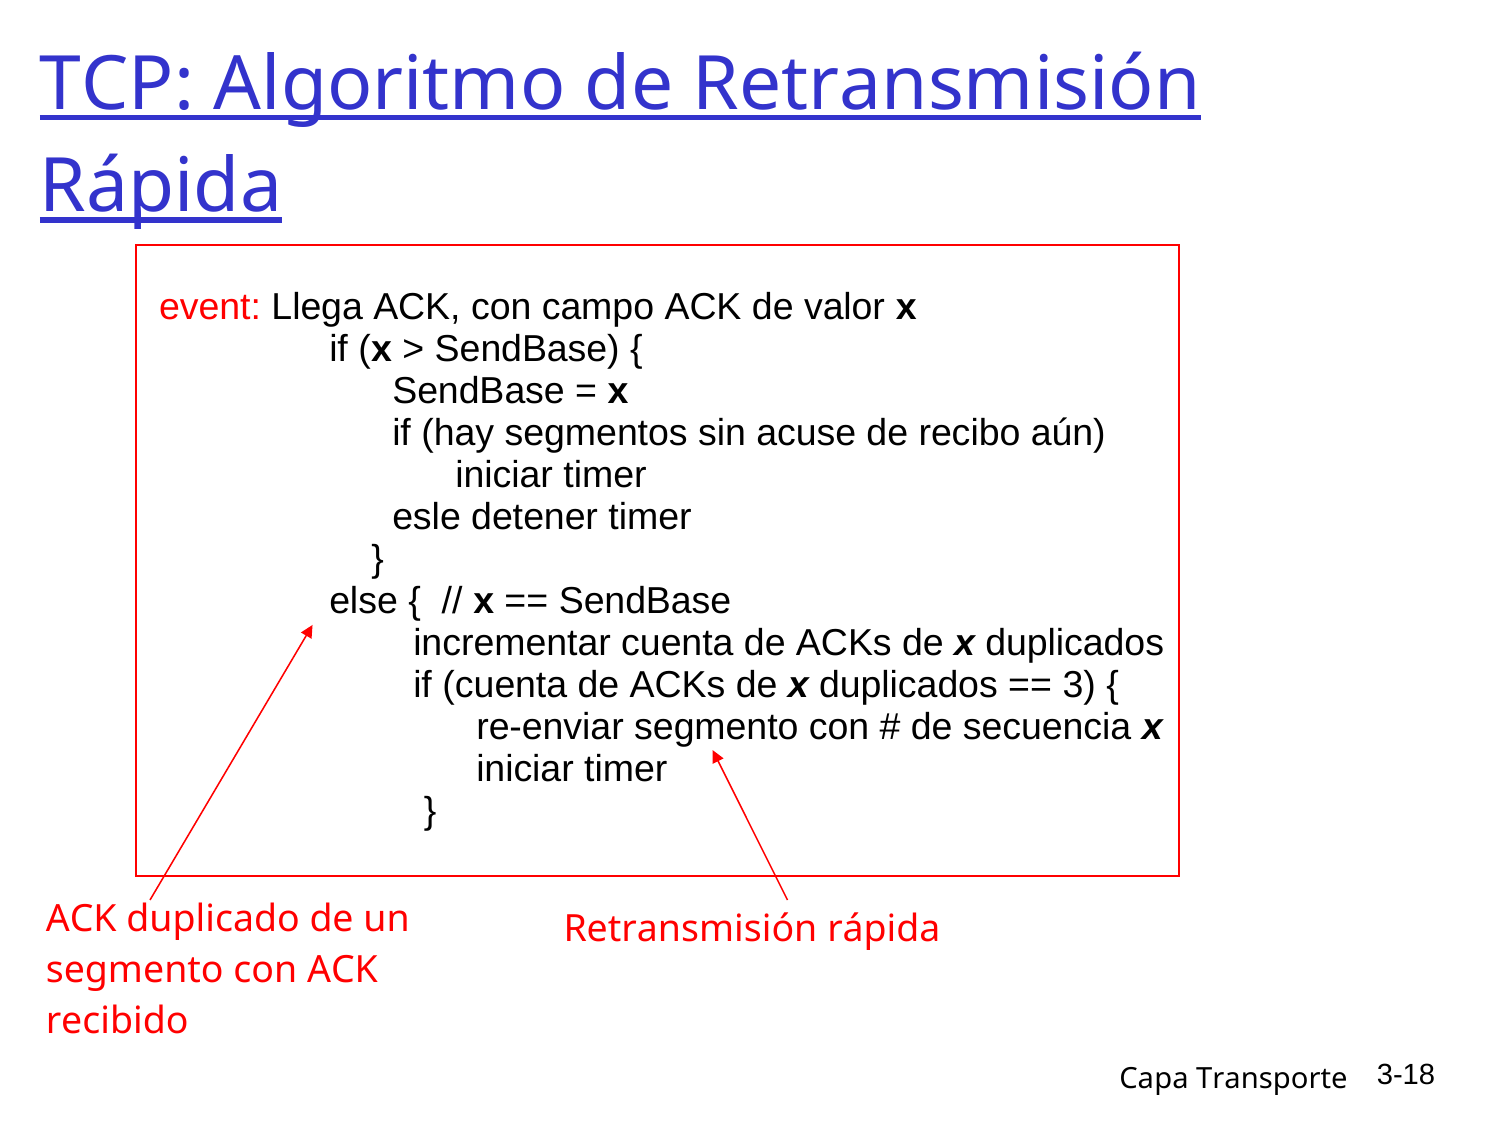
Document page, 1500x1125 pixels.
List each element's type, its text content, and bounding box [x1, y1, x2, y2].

title TCP: Algoritmo de Retransmisión Rápida [24, 36, 1476, 227]
text_box Retransmisión rápida [548, 894, 956, 961]
text_box event: Llega ACK, con campo ACK de valor x if (x > SendBase) { SendBase = x if (hay segmentos sin acuse de recibo aún) iniciar timer esle detener timer } else { // x == SendBase incrementar cuenta de ACKs de x duplicados if (cuenta de ACKs de x duplicados == 3) { re-enviar segmento con # de secuencia x iniciar timer } [136, 244, 1179, 876]
text_box ACK duplicado de un segmento con ACK recibido [31, 883, 426, 1053]
